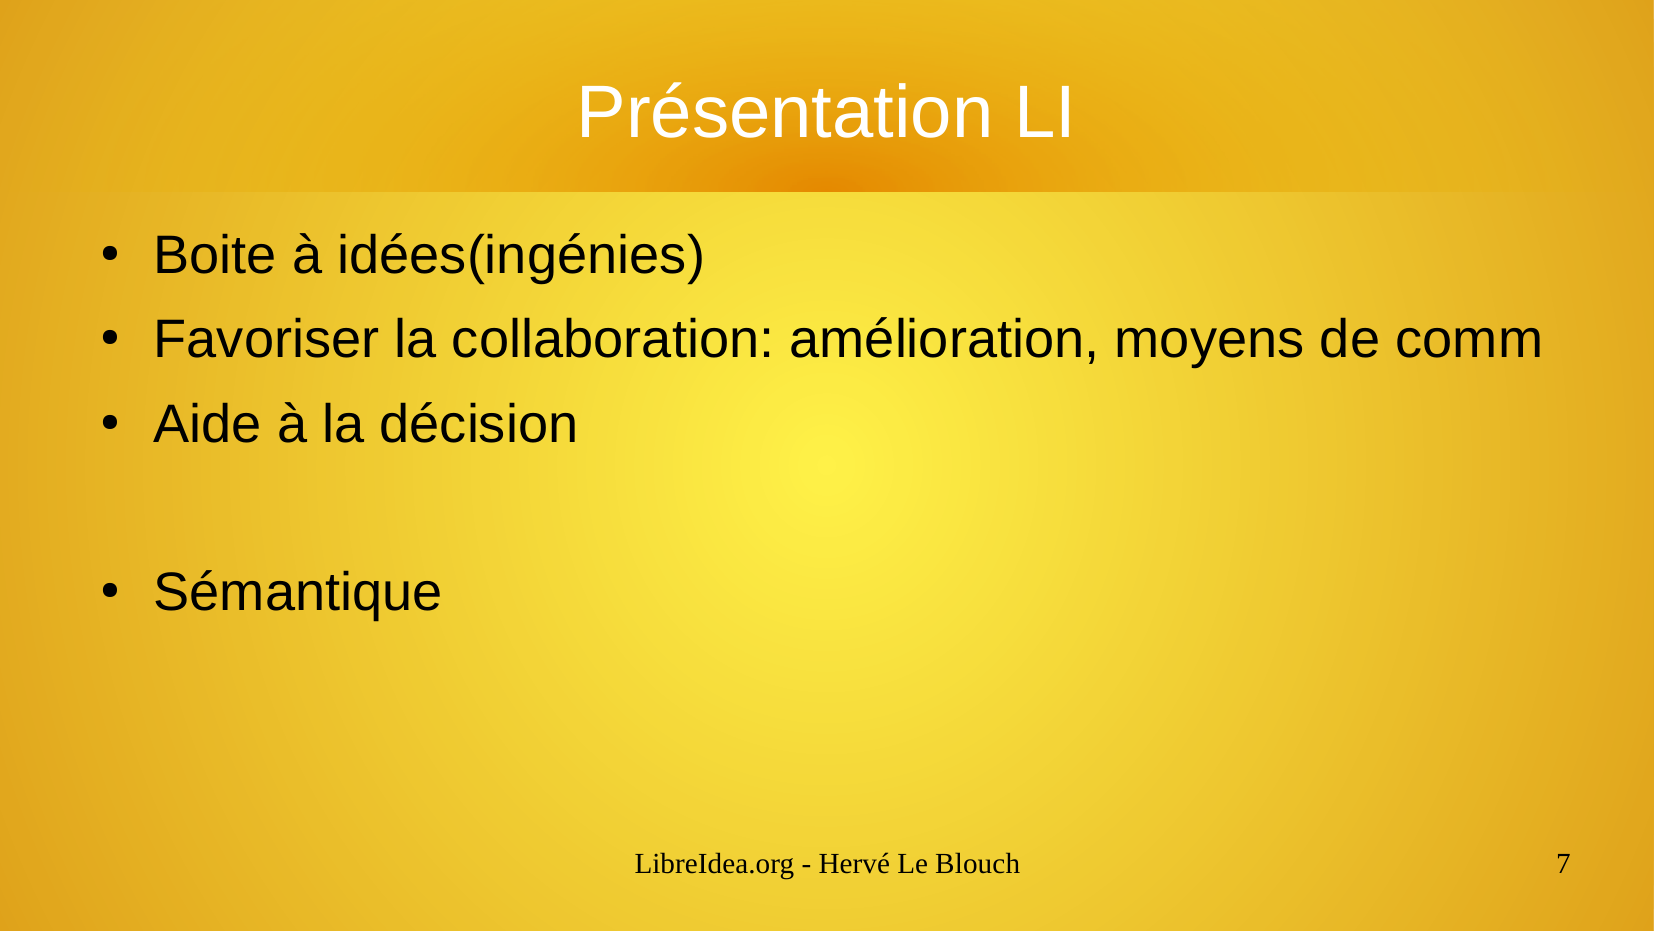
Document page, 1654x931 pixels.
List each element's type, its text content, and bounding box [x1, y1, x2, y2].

list Boite à idées(ingénies) Favoriser la collaboration: amélioration, moyens de comm Aide à la décision Sémantique [82, 224, 1571, 764]
title Présentation LI [82, 35, 1571, 189]
